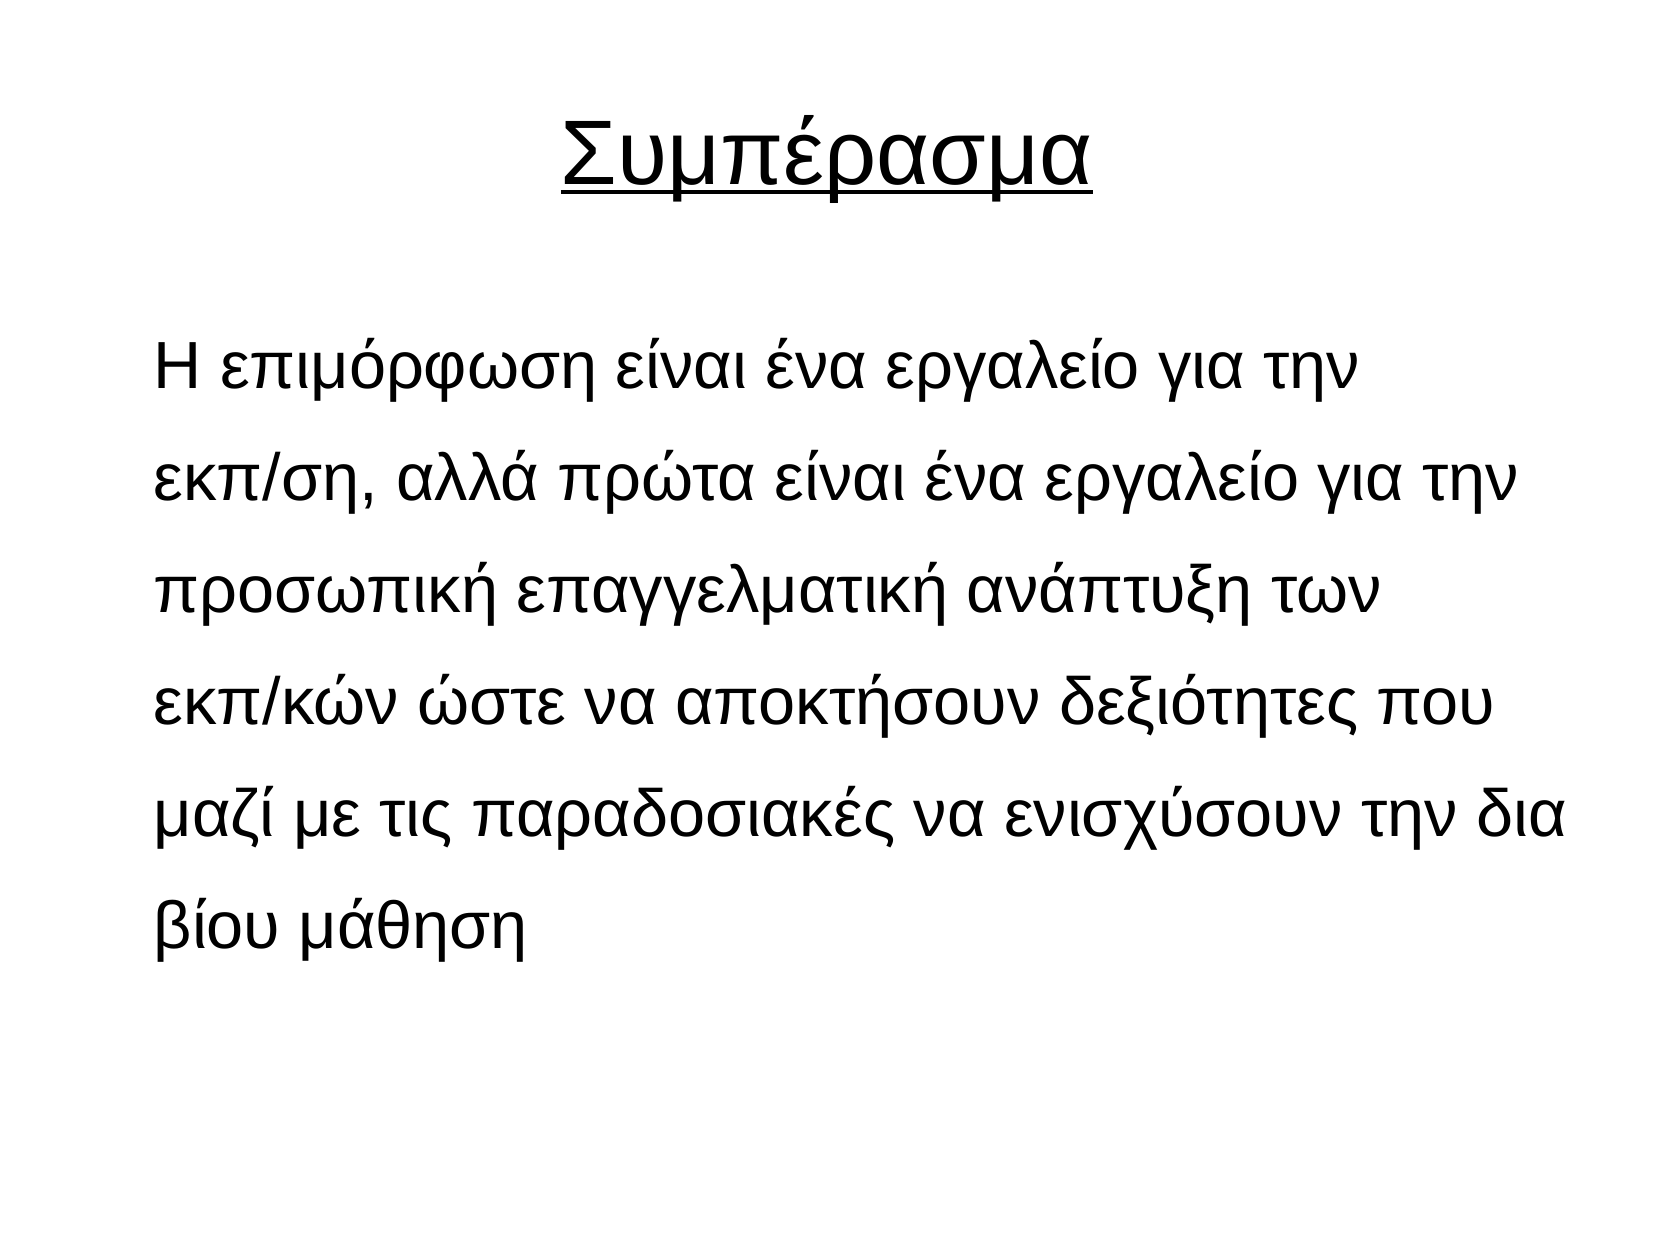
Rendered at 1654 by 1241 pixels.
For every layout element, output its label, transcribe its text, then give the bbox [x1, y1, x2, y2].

list Η επιμόρφωση είναι ένα εργαλείο για την εκπ/ση, αλλά πρώτα είναι ένα εργαλείο για την προσωπική επαγγελματική ανάπτυξη των εκπ/κών ώστε να αποκτήσουν δεξιότητες που μαζί με τις παραδοσιακές να ενισχύσουν την δια βίου μάθηση [82, 290, 1571, 1094]
title Συμπέρασμα [82, 56, 1571, 250]
